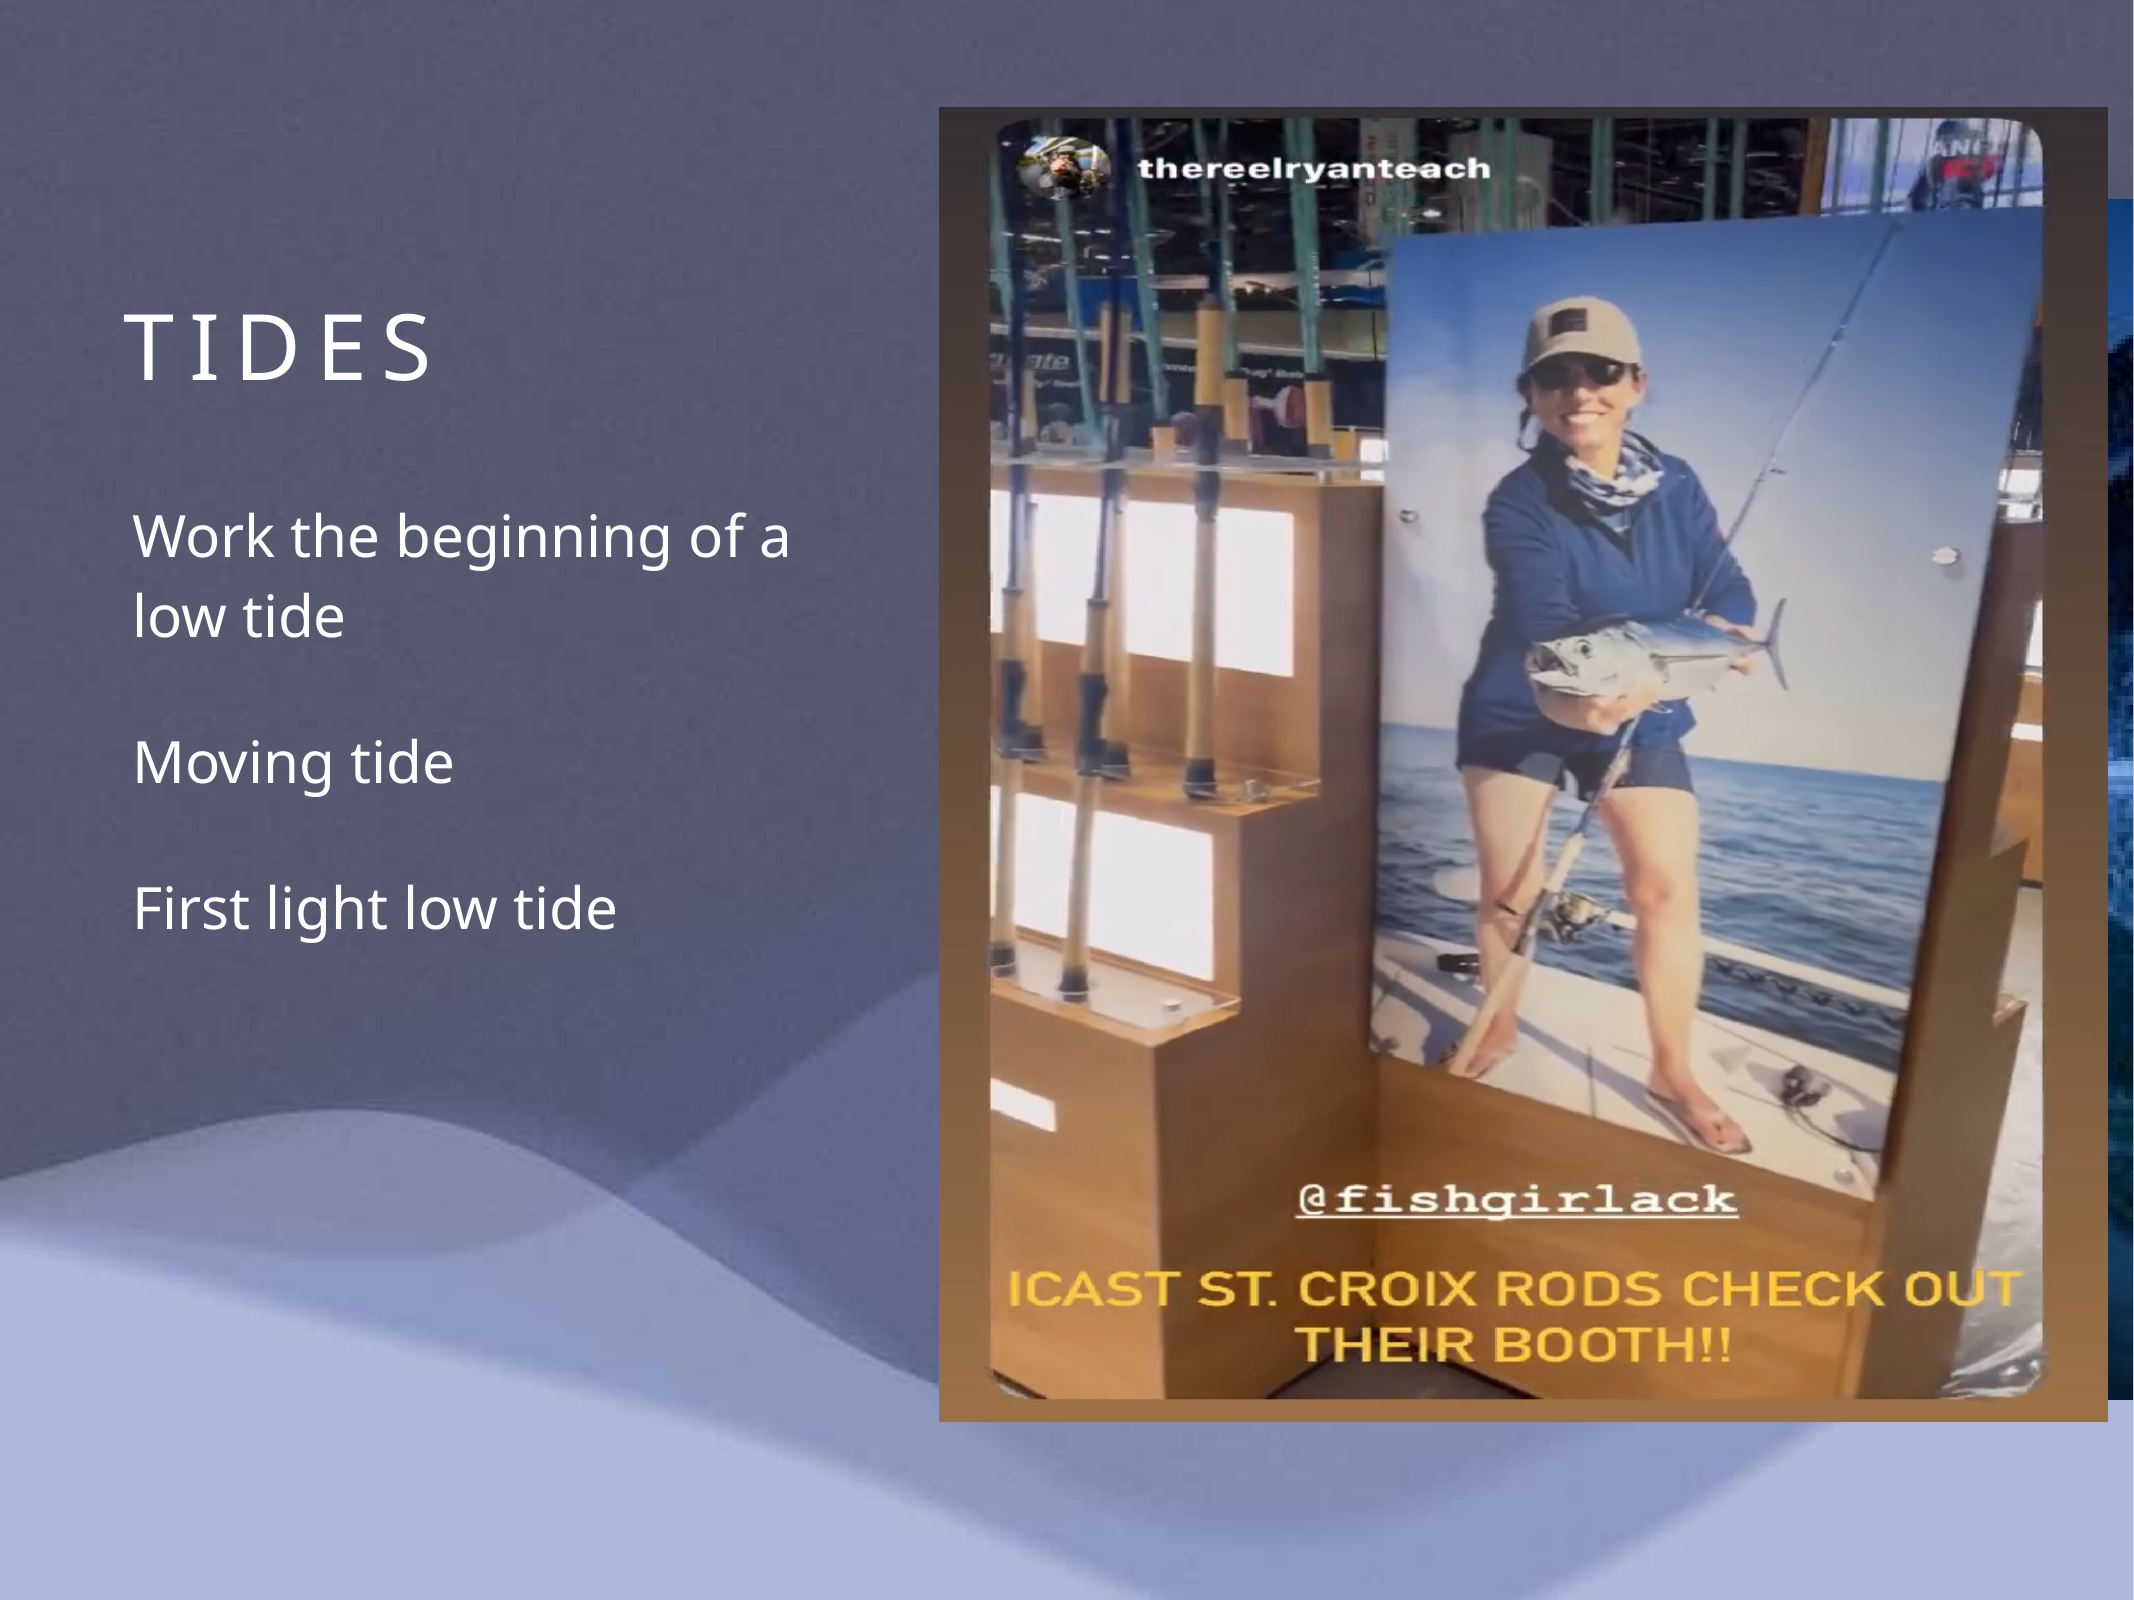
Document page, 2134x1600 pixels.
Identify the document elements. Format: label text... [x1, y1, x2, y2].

text_box Work the beginning of a low tide Moving tide First light low tide [57, 348, 891, 1094]
picture [2114, 1119, 2134, 1126]
picture [0, 0, 2134, 1600]
text_box Tides [108, 275, 939, 504]
